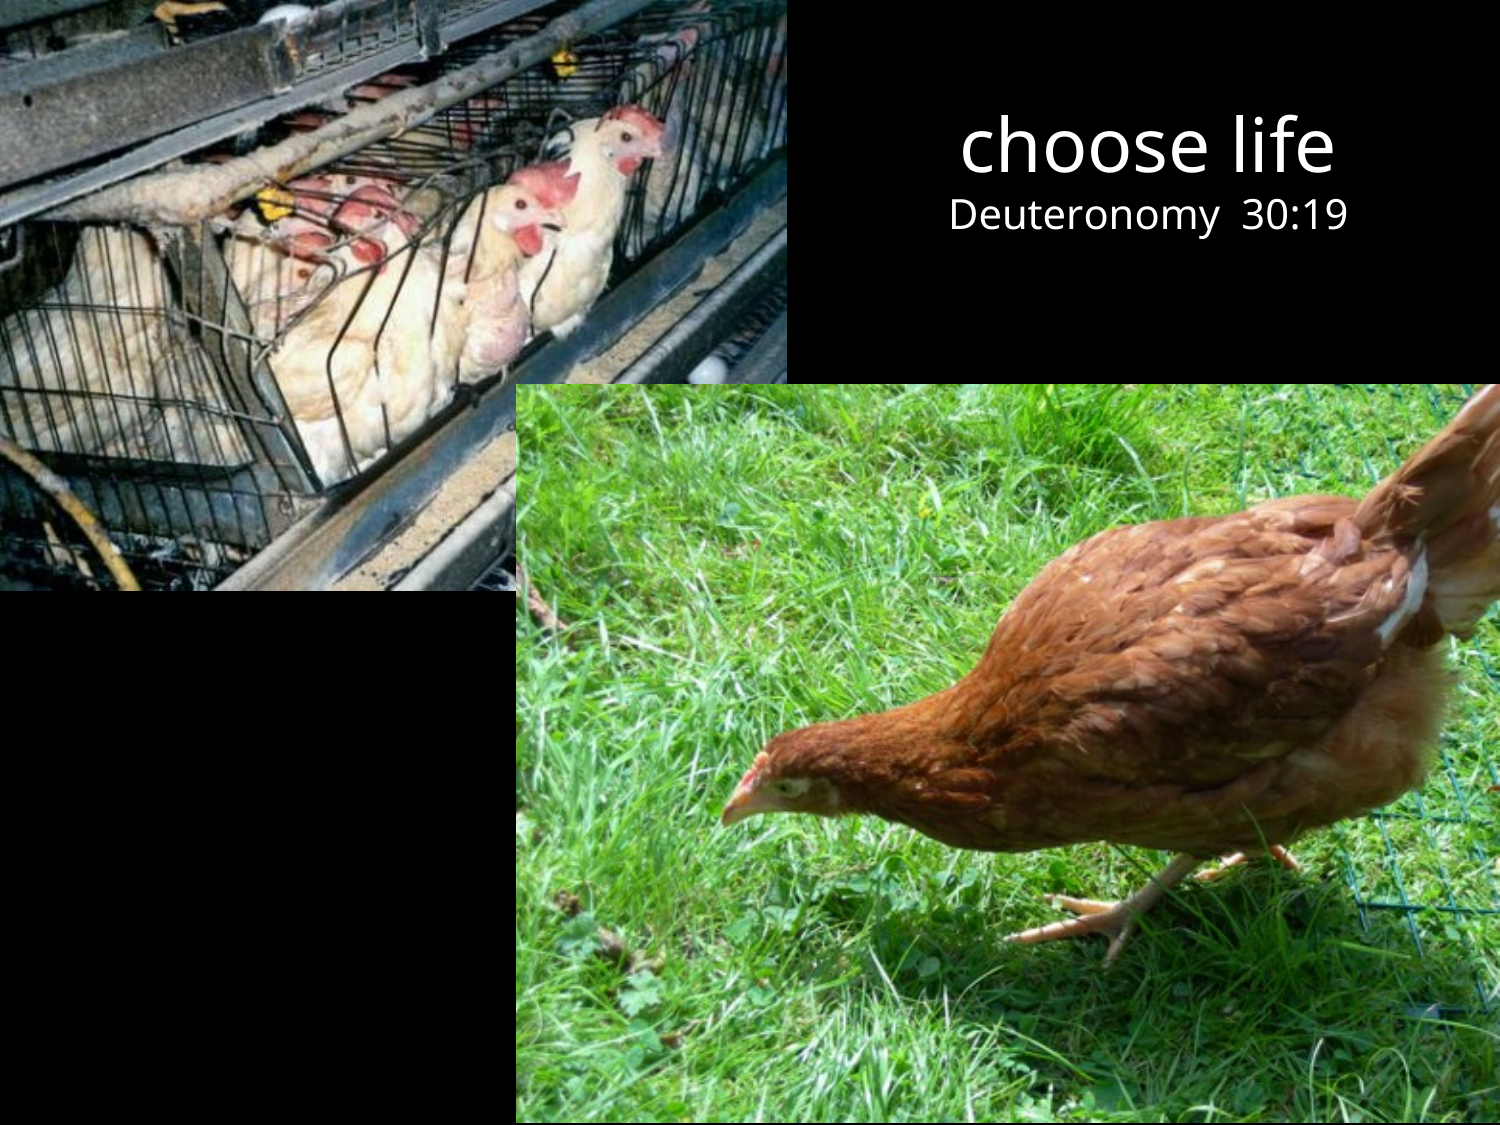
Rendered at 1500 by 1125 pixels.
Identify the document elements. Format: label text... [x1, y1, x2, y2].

text_box choose life Deuteronomy 30:19 [797, 0, 1500, 381]
picture [0, 0, 1500, 1123]
